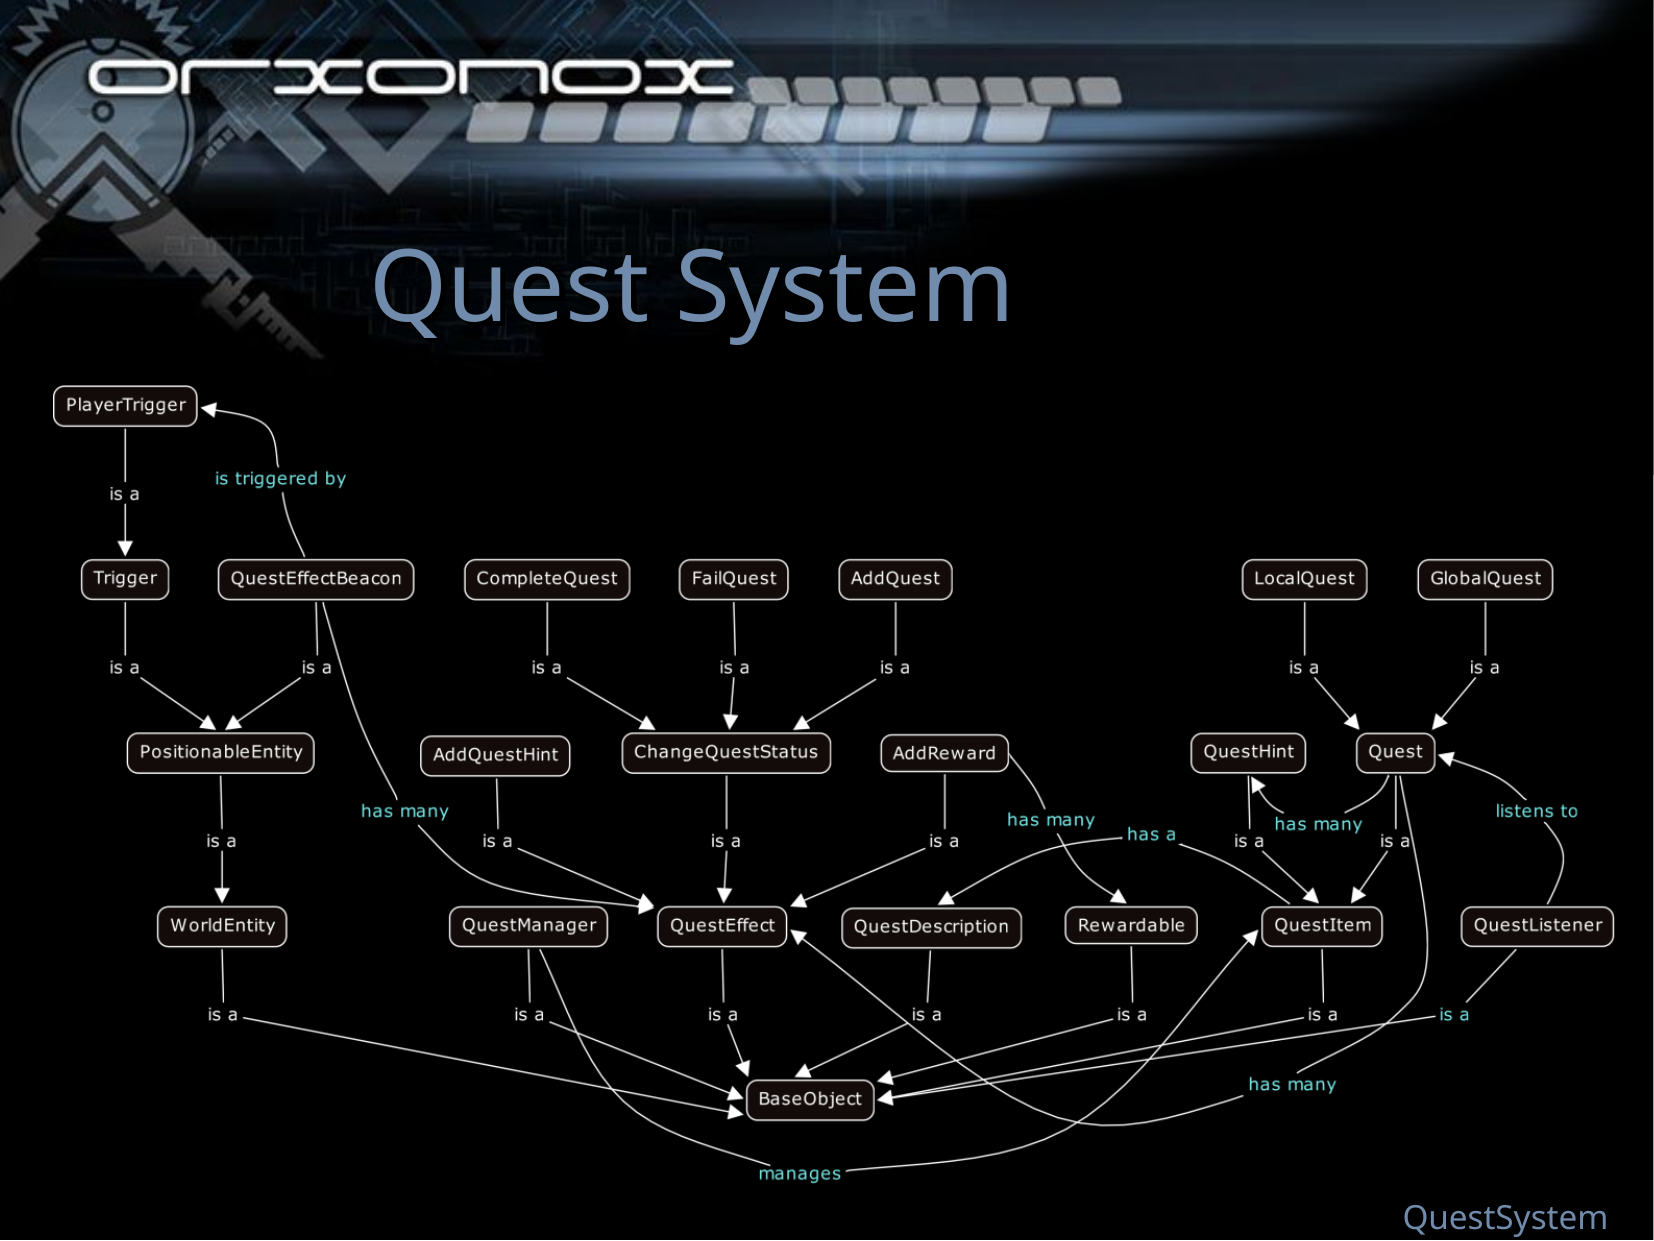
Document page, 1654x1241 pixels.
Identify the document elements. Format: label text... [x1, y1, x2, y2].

picture [0, 0, 1654, 1187]
text_box Quest System [354, 206, 1329, 338]
text_box QuestSystem [1387, 1186, 1654, 1241]
